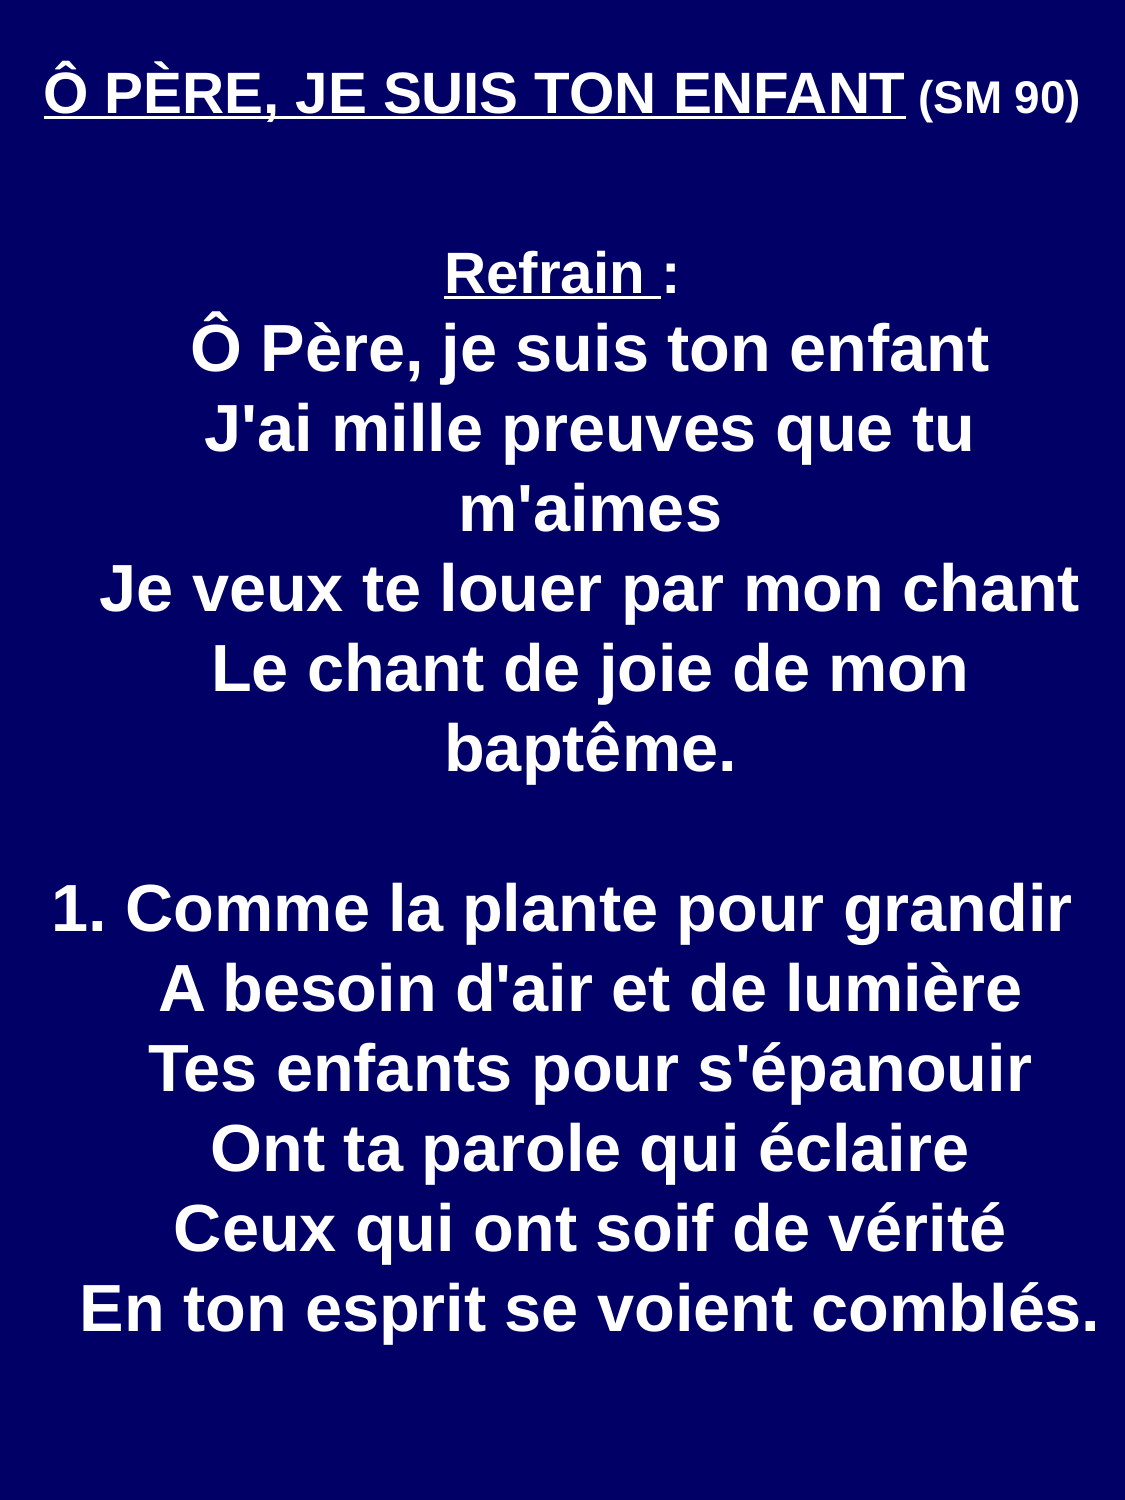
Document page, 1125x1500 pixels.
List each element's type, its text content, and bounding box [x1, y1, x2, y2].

text_box Ô PÈRE, JE SUIS TON ENFANT (SM 90) Refrain : Ô Père, je suis ton enfant J'ai mille preuves que tu m'aimes Je veux te louer par mon chant Le chant de joie de mon baptême. Comme la plante pour grandir A besoin d'air et de lumière Tes enfants pour s'épanouir Ont ta parole qui éclaire Ceux qui ont soif de vérité En ton esprit se voient comblés. [0, 47, 1125, 1371]
